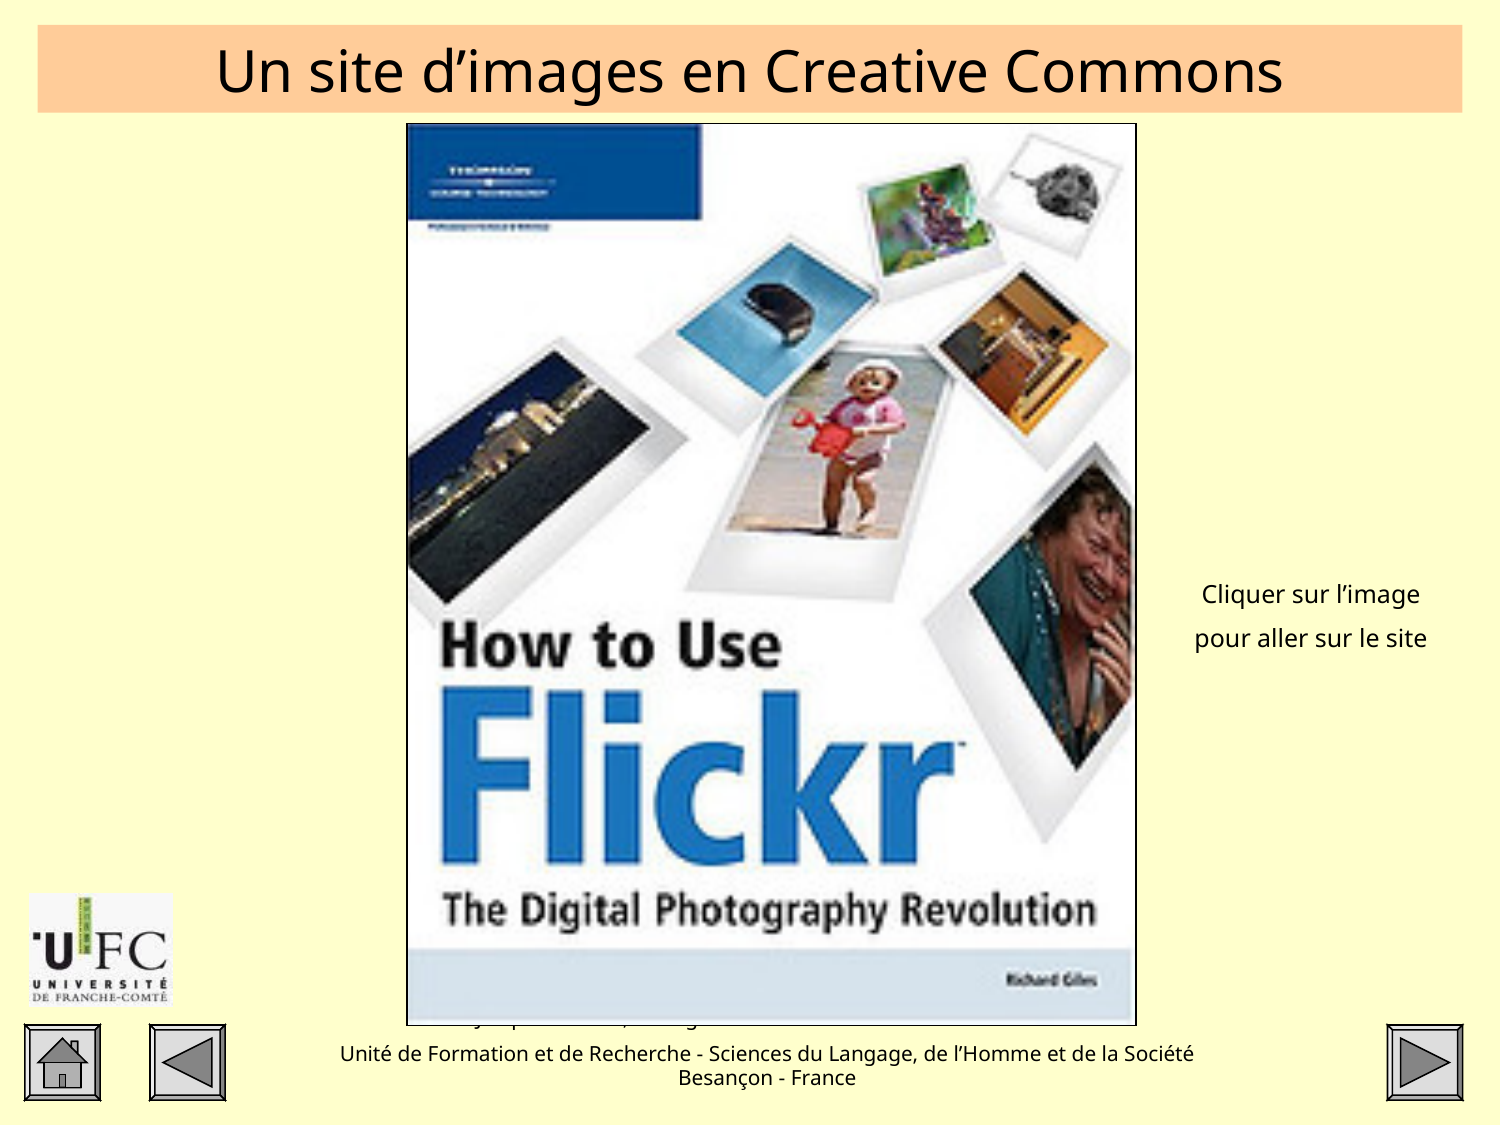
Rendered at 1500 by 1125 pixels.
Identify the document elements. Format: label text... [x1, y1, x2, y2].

picture [29, 893, 173, 1007]
picture [407, 124, 1136, 1025]
title Un site d’images en Creative Commons [37, 24, 1463, 113]
text_box Cliquer sur l’image pour aller sur le site [1163, 574, 1459, 661]
